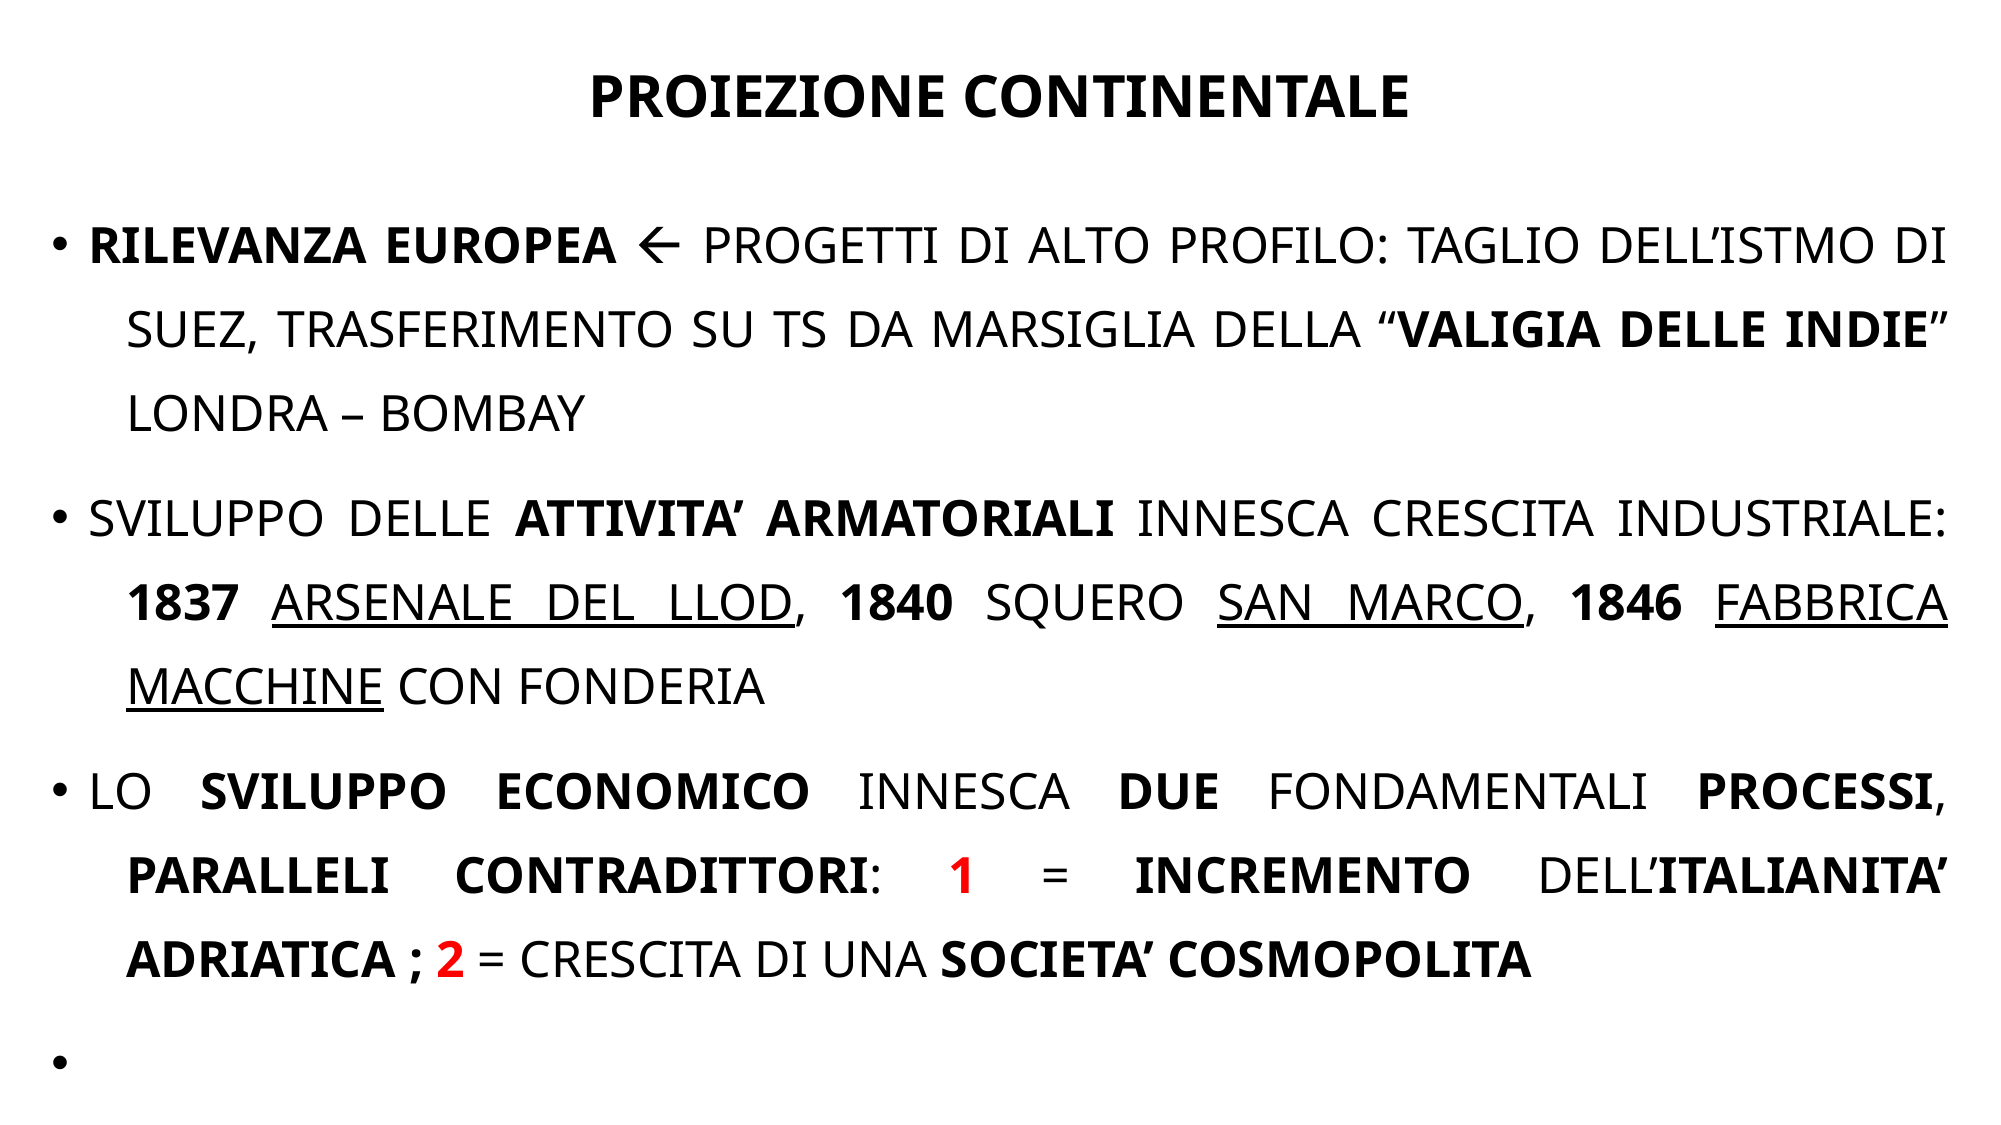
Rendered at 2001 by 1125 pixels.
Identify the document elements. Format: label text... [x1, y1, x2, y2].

title PROIEZIONE CONTINENTALE [137, 59, 1863, 133]
list RILEVANZA EUROPEA  PROGETTI DI ALTO PROFILO: TAGLIO DELL’ISTMO DI SUEZ, TRASFERIMENTO SU TS DA MARSIGLIA DELLA “VALIGIA DELLE INDIE” LONDRA – BOMBAY SVILUPPO DELLE ATTIVITA’ ARMATORIALI INNESCA CRESCITA INDUSTRIALE: 1837 ARSENALE DEL LLOD, 1840 SQUERO SAN MARCO, 1846 FABBRICA MACCHINE CON FONDERIA LO SVILUPPO ECONOMICO INNESCA DUE FONDAMENTALI PROCESSI, PARALLELI CONTRADITTORI: 1 = INCREMENTO DELL’ITALIANITA’ ADRIATICA ; 2 = CRESCITA DI UNA SOCIETA’ COSMOPOLITA [36, 182, 1964, 1125]
